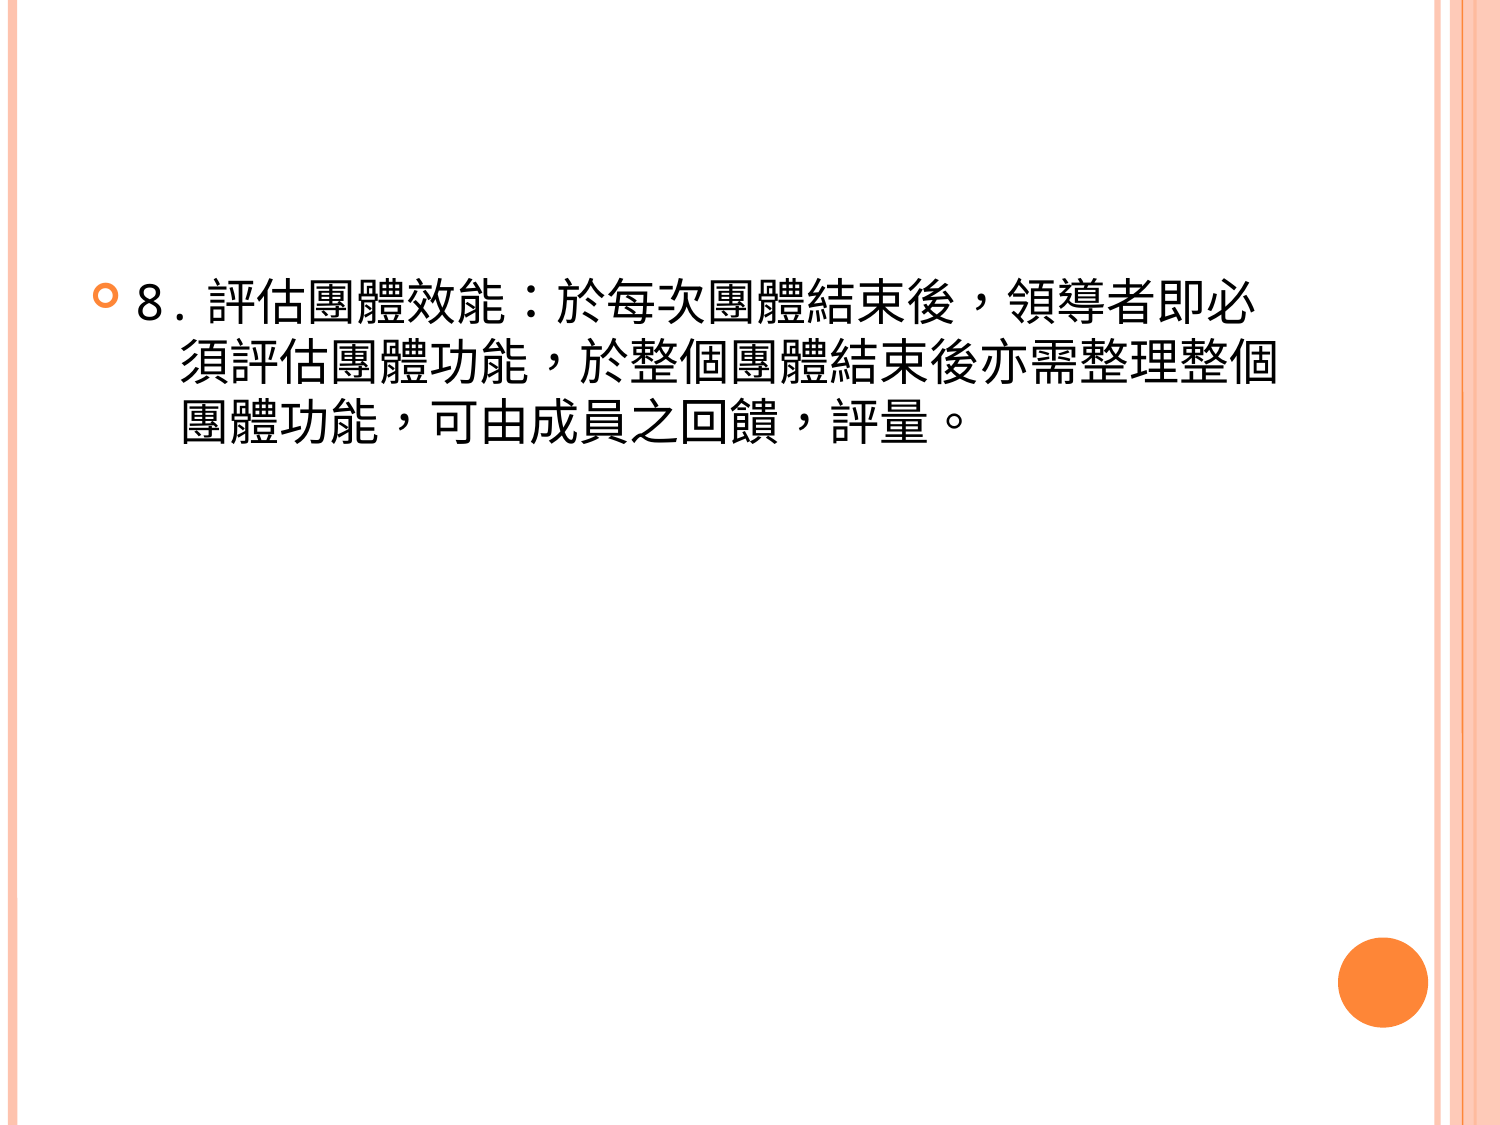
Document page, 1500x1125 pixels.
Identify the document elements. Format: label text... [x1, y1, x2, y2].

list 8.評估團體效能：於每次團體結束後，領導者即必須評估團體功能，於整個團體結束後亦需整理整個團體功能，可由成員之回饋，評量。 [75, 262, 1300, 1062]
